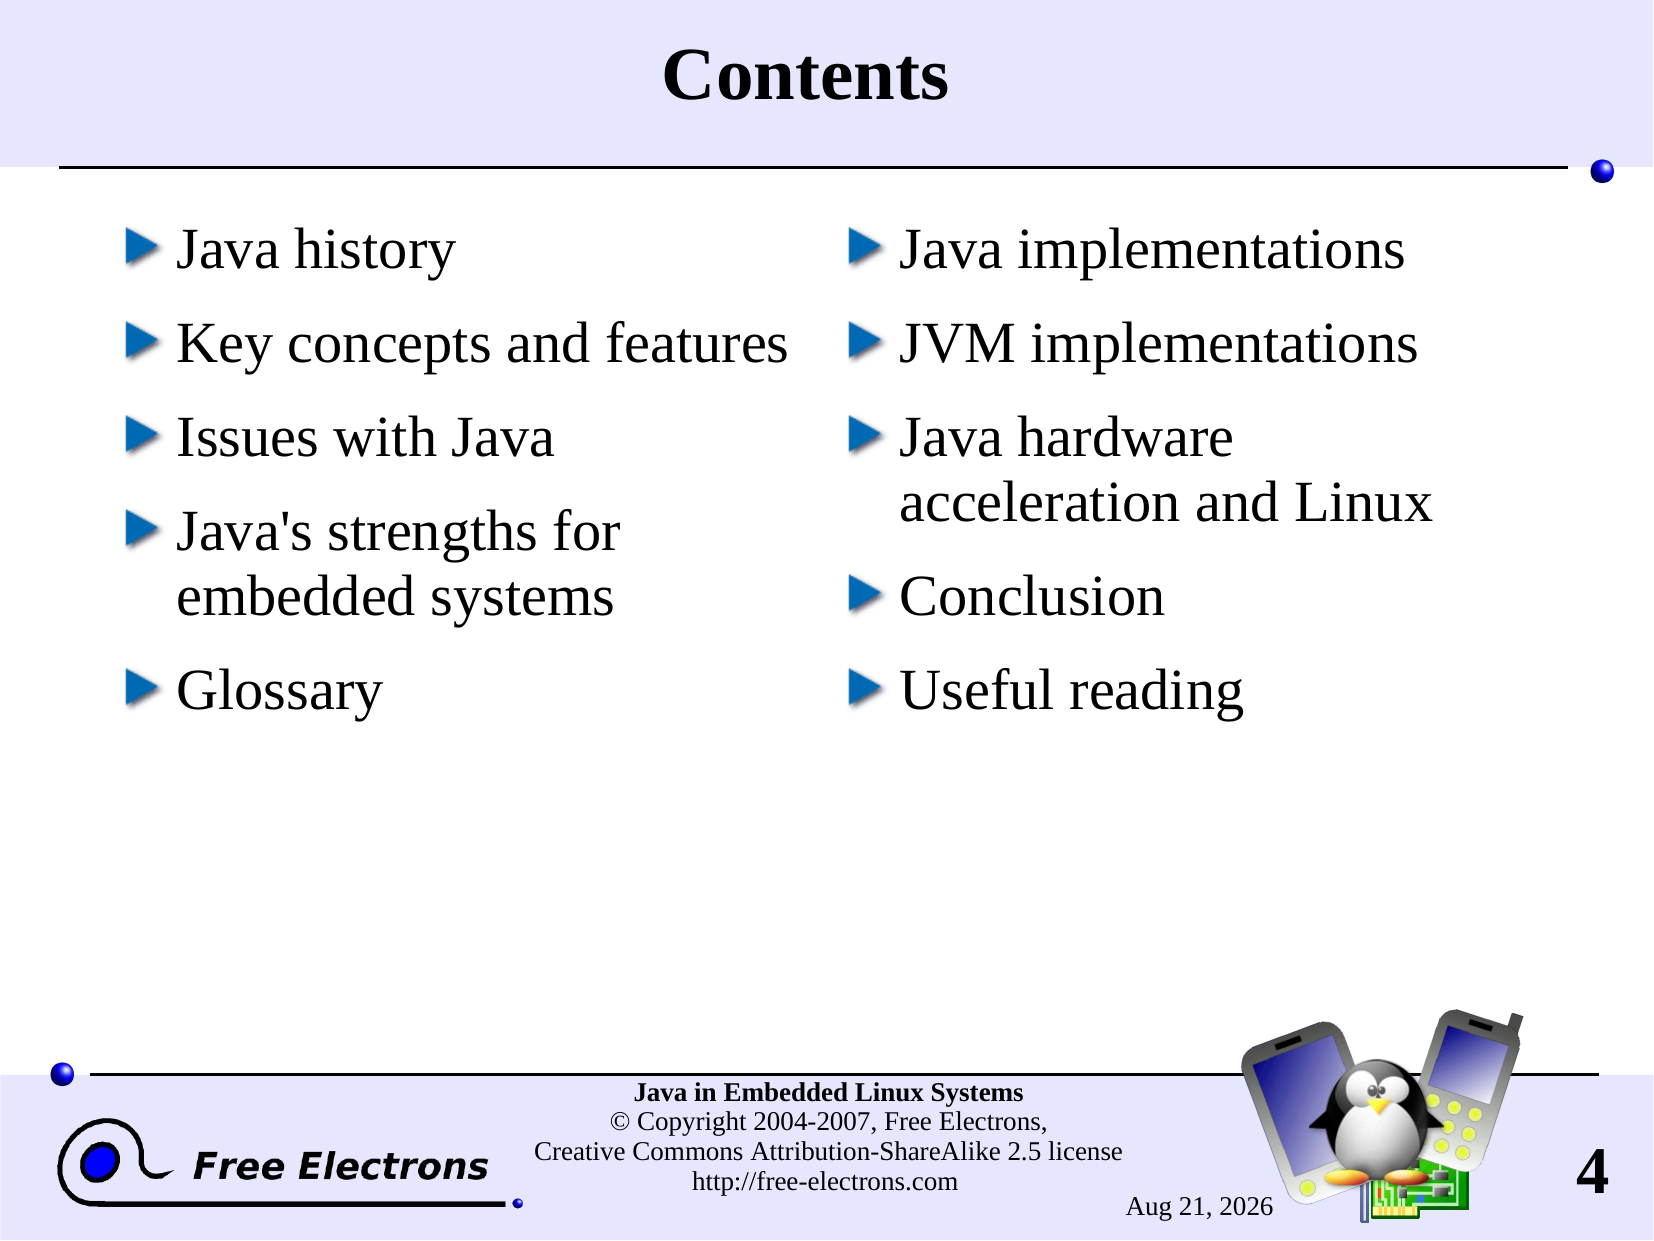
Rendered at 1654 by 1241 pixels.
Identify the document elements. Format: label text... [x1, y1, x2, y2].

picture [1231, 1008, 1538, 1241]
list Java history Key concepts and features Issues with Java Java's strengths for embedded systems Glossary [105, 216, 795, 1066]
list Java implementations JVM implementations Java hardware acceleration and Linux Conclusion Useful reading [829, 216, 1519, 1066]
picture [50, 1107, 527, 1216]
title Contents [60, 25, 1551, 124]
